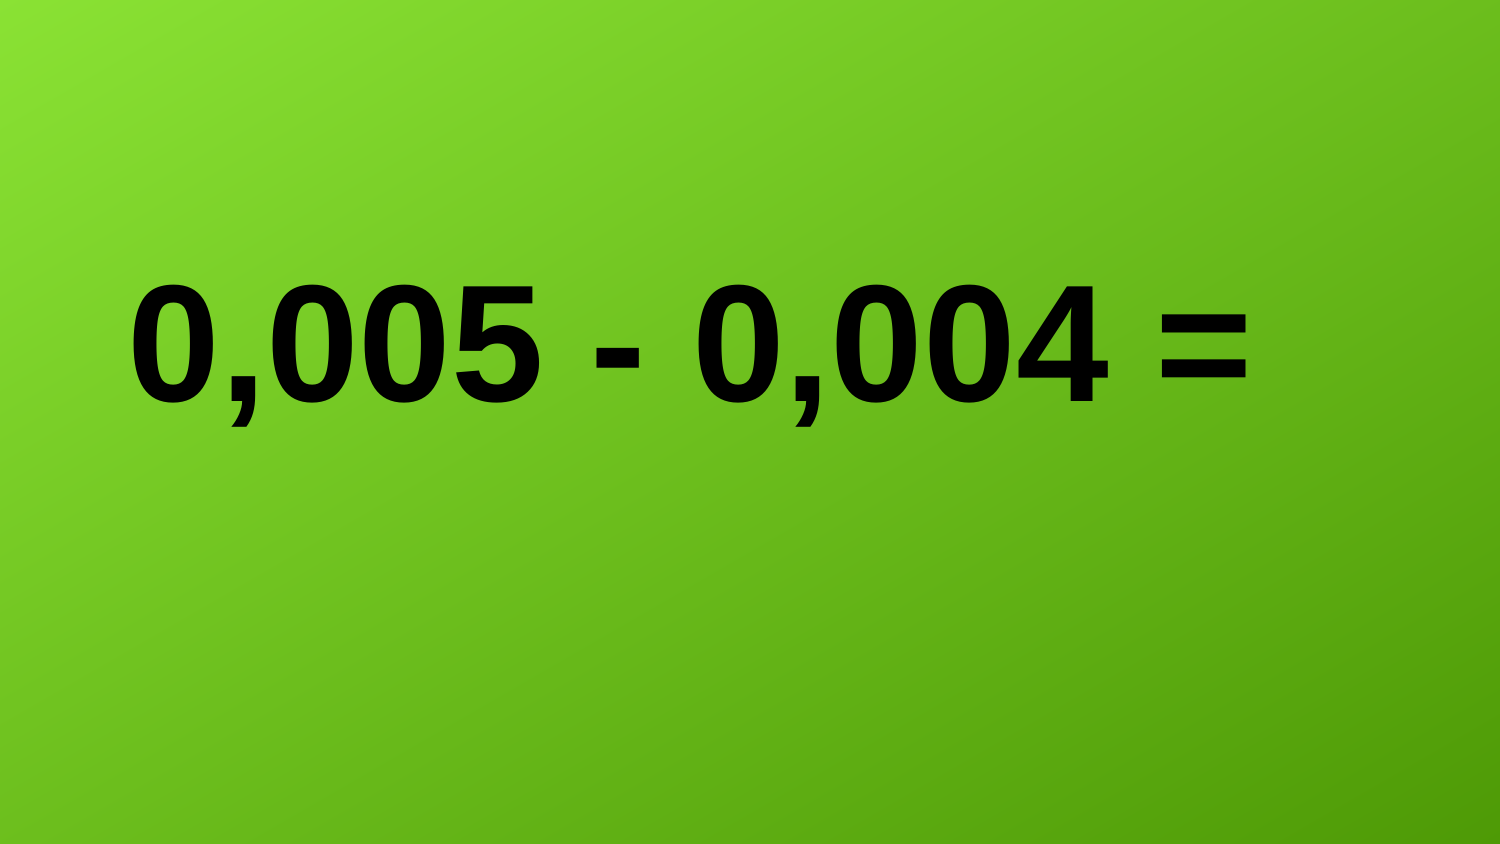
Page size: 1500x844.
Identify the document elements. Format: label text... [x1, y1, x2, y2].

title 0,005 - 0,004 = [112, 259, 1388, 450]
